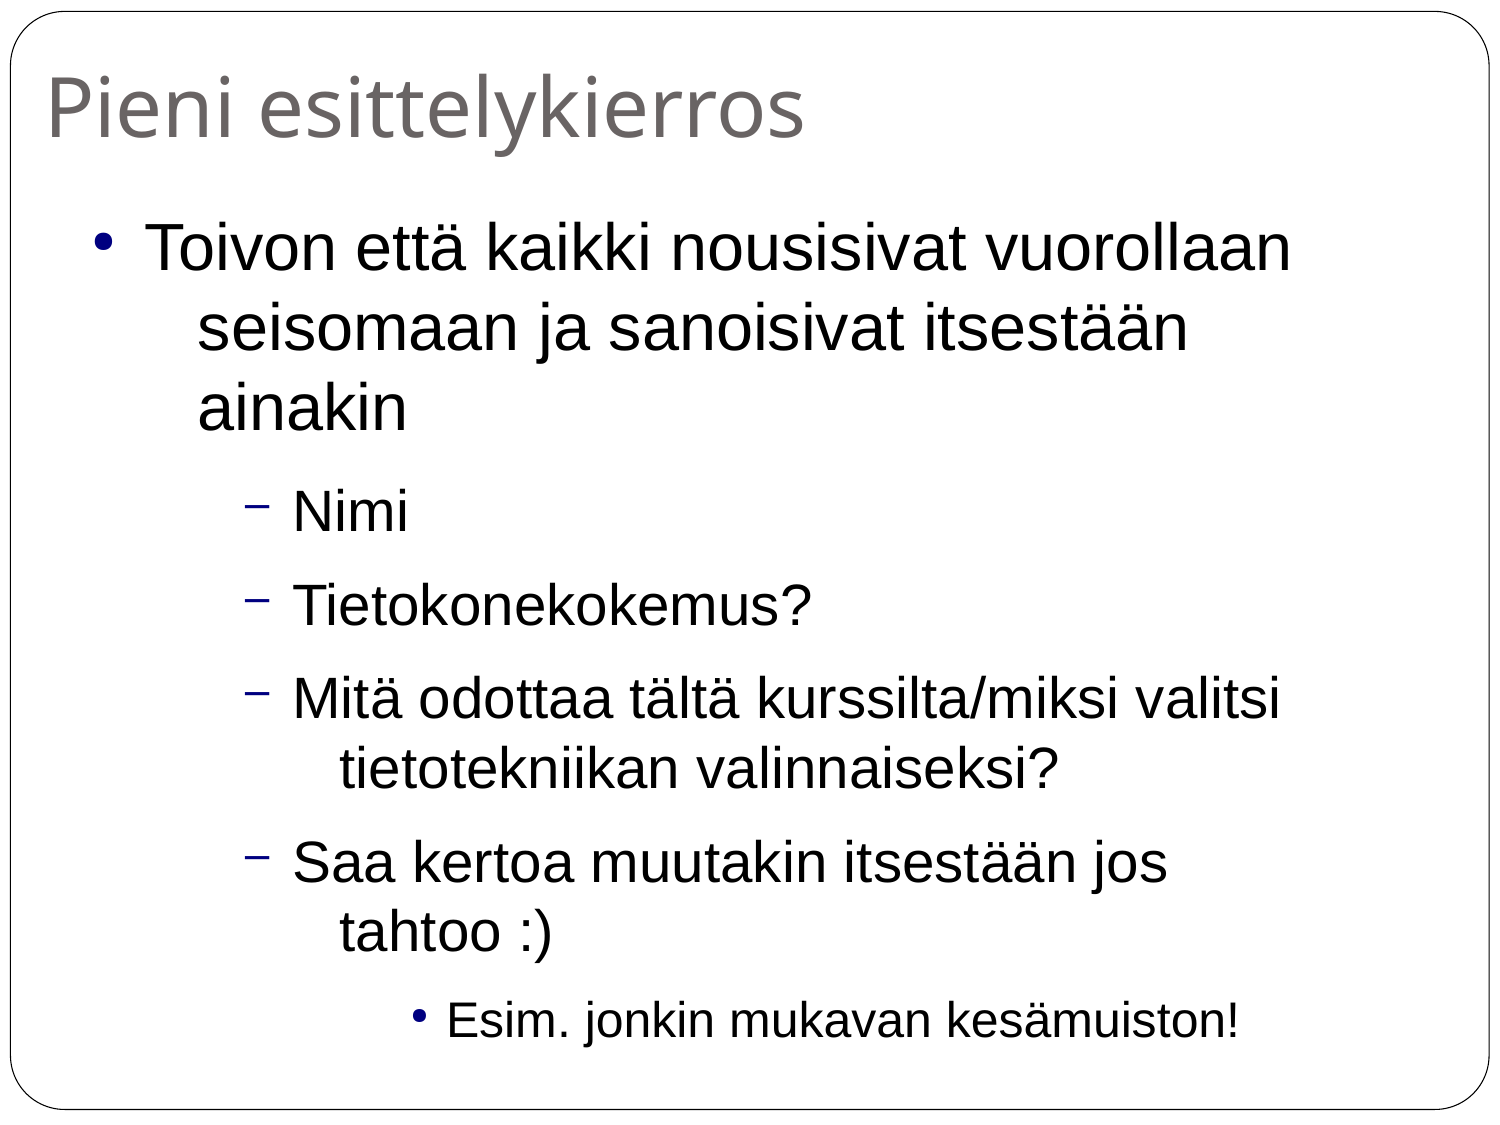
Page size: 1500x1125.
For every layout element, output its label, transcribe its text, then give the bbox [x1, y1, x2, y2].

list Toivon että kaikki nousisivat vuorollaan seisomaan ja sanoisivat itsestään ainakin Nimi Tietokonekokemus? Mitä odottaa tältä kurssilta/miksi valitsi tietotekniikan valinnaiseksi? Saa kertoa muutakin itsestään jos tahtoo :) Esim. jonkin mukavan kesämuiston! [41, 196, 1311, 1061]
title Pieni esittelykierros [29, 42, 1299, 169]
